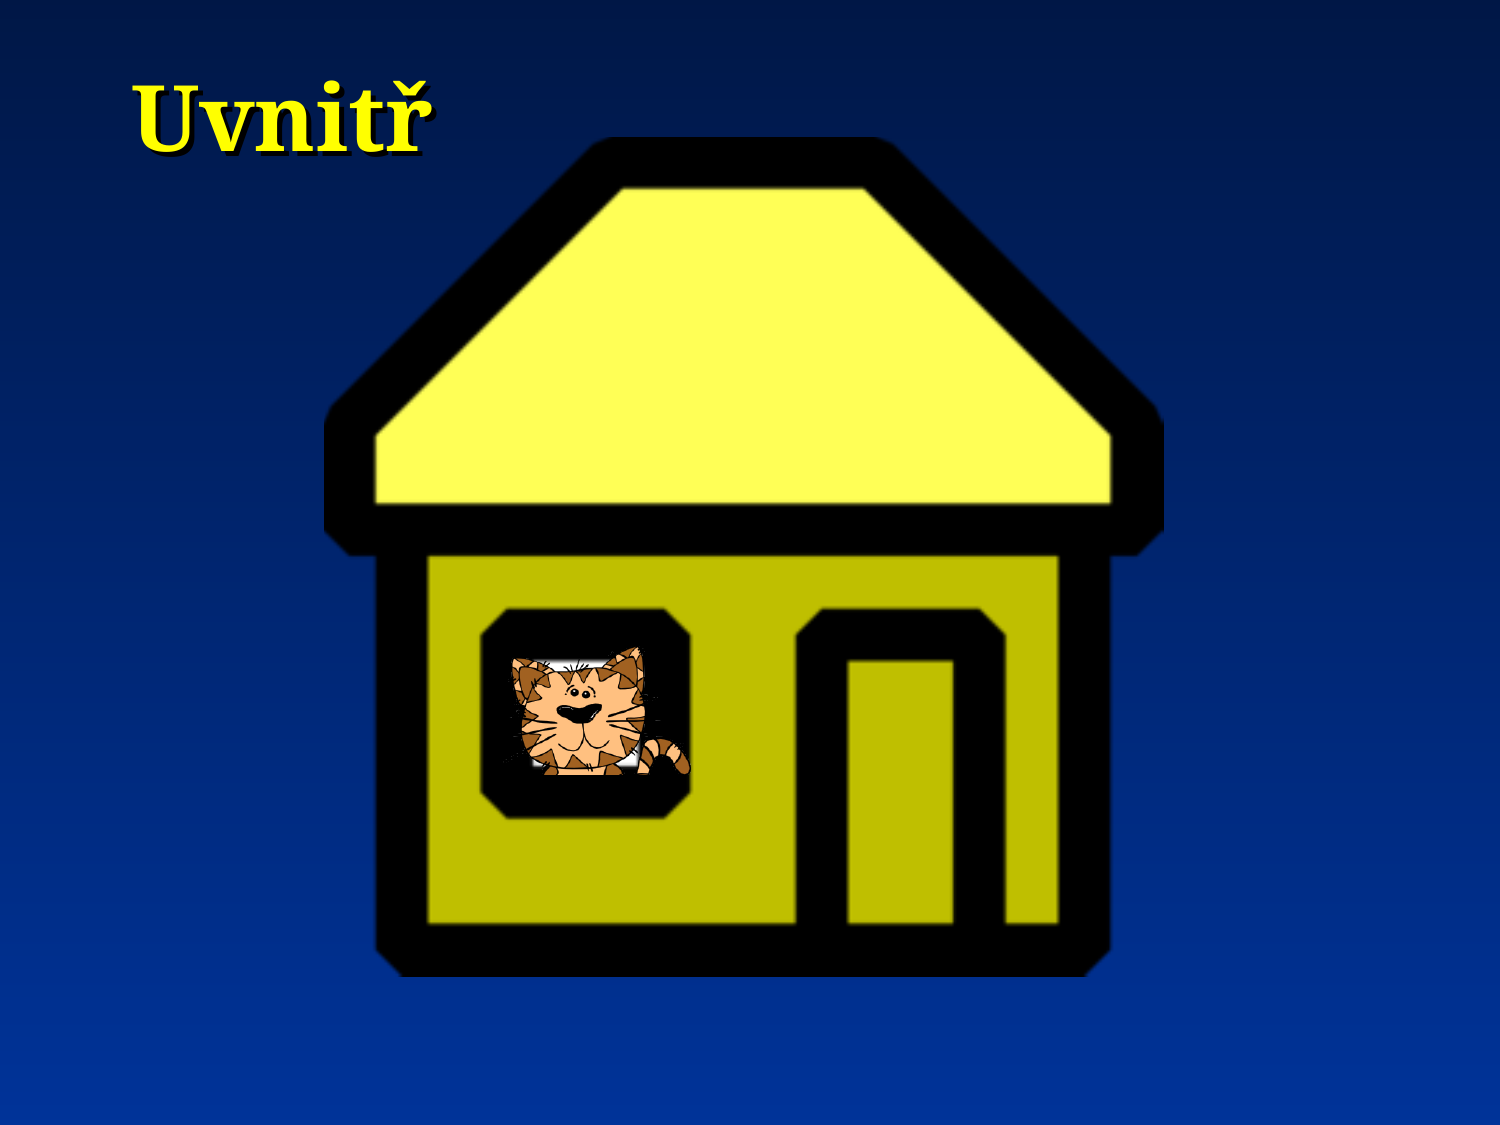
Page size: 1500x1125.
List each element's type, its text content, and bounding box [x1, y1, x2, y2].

title Uvnitř [74, 45, 491, 185]
picture [324, 137, 1164, 977]
